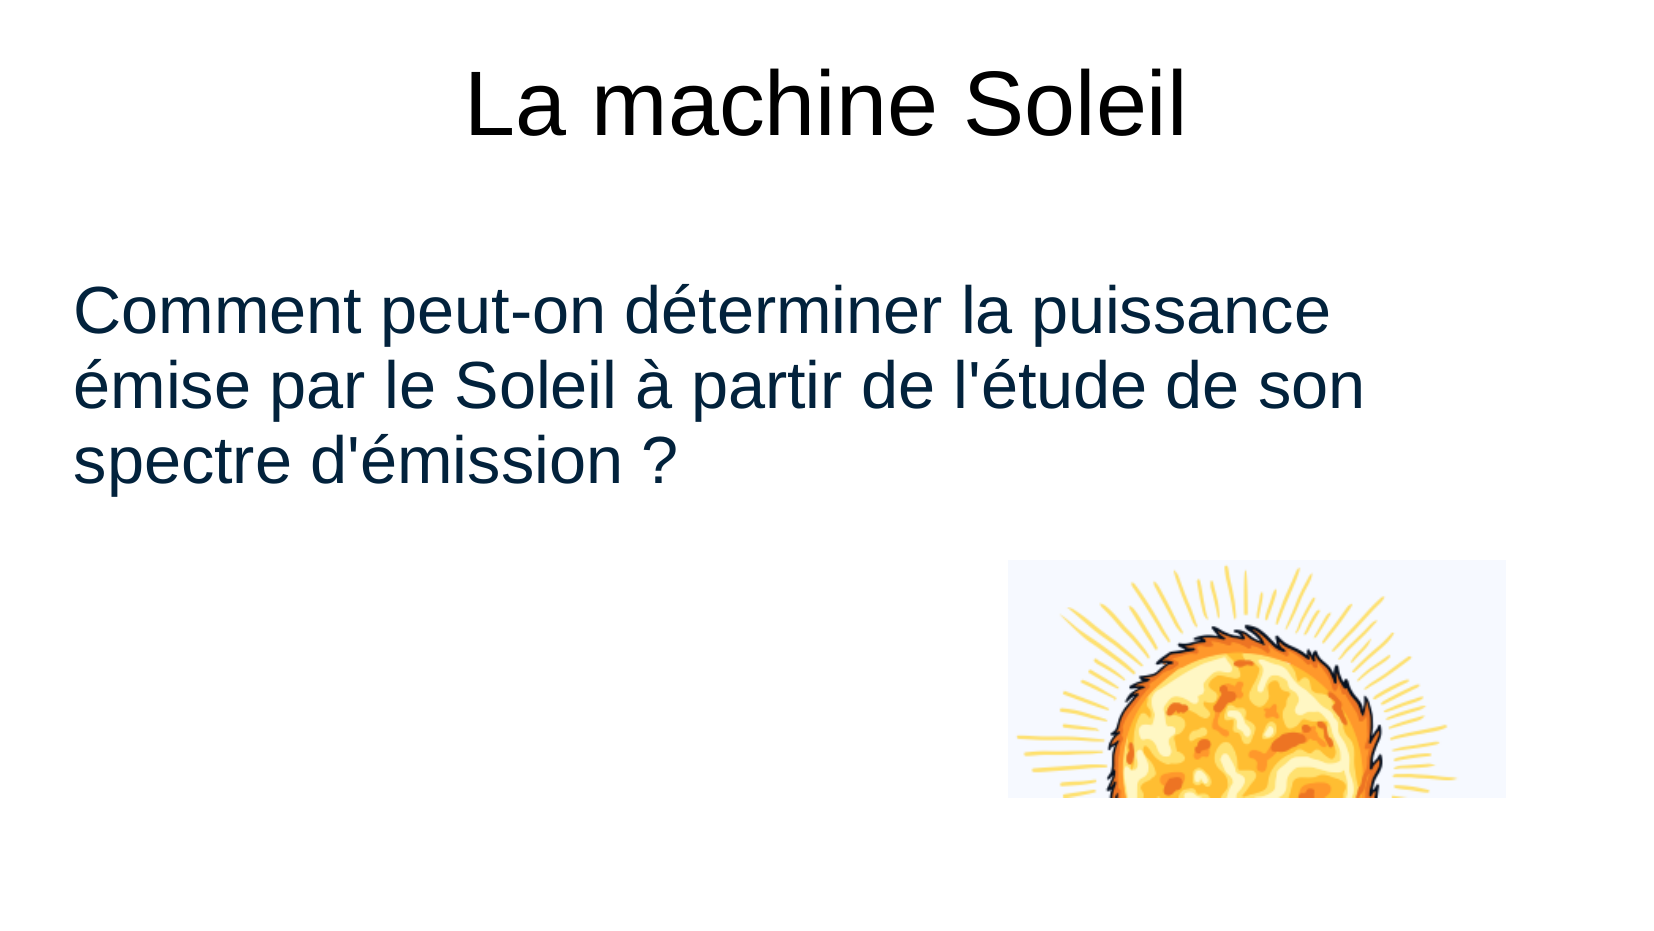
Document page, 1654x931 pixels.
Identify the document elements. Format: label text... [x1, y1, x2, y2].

text_box Comment peut-on déterminer la puissance émise par le Soleil à partir de l'étude de son spectre d'émission ? [59, 265, 1506, 562]
picture [1008, 560, 1506, 798]
title La machine Soleil [82, 52, 1571, 155]
